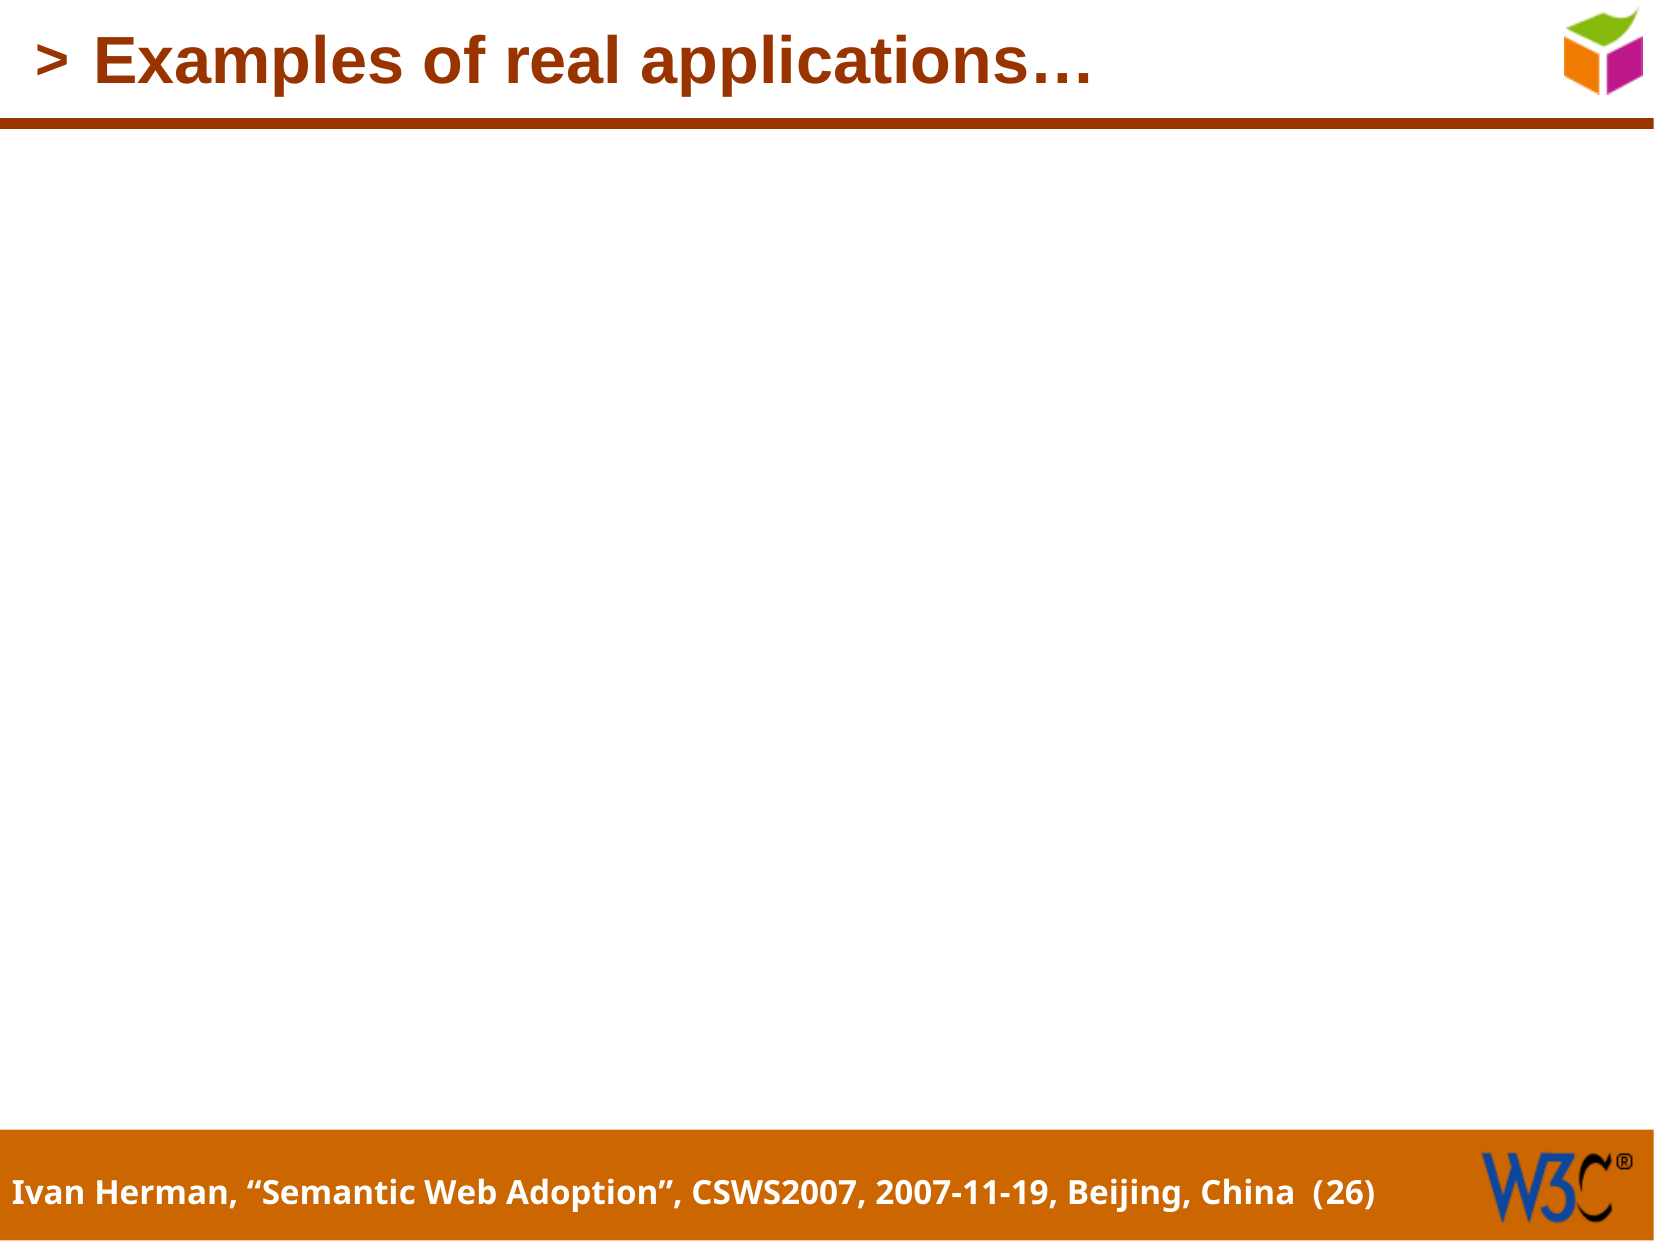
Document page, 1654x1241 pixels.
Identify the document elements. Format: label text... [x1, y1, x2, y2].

picture [1564, 5, 1643, 95]
picture [1477, 1149, 1639, 1228]
title Examples of real applications… [93, 0, 1493, 119]
